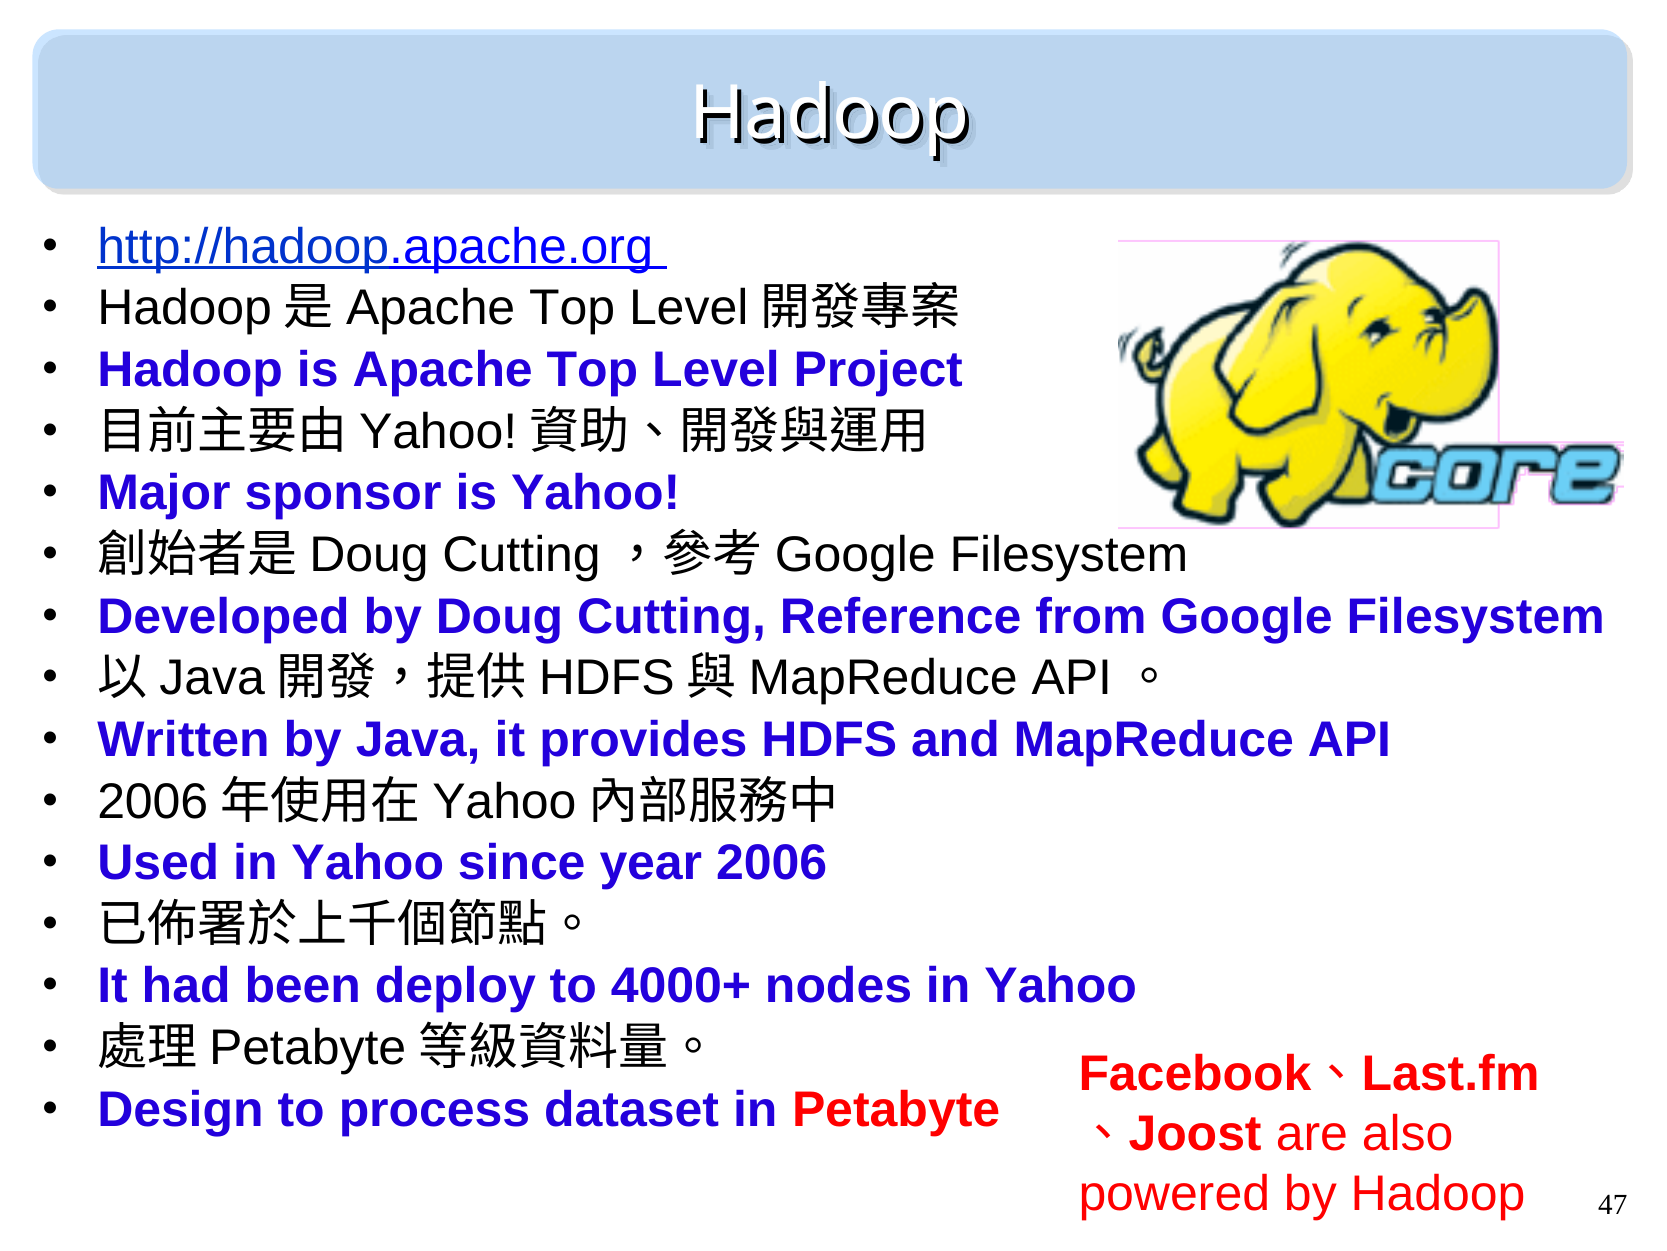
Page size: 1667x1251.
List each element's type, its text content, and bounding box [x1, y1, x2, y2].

picture [1118, 236, 1624, 532]
text_box Facebook、Last.fm、Joost are also powered by Hadoop [1007, 1033, 1565, 1229]
text_box http://hadoop.apache.org Hadoop是Apache Top Level開發專案 Hadoop is Apache Top Level Project 目前主要由Yahoo!資助、開發與運用 Major sponsor is Yahoo! 創始者是Doug Cutting，參考Google Filesystem Developed by Doug Cutting, Reference from Google Filesystem 以Java開發，提供HDFS與MapReduce API。 Written by Java, it provides HDFS and MapReduce API 2006年使用在Yahoo內部服務中 Used in Yahoo since year 2006 已佈署於上千個節點。 It had been deploy to 4000+ nodes in Yahoo 處理Petabyte等級資料量。 Design to process dataset in Petabyte [41, 214, 1607, 1221]
text_box Hadoop [32, 29, 1628, 189]
